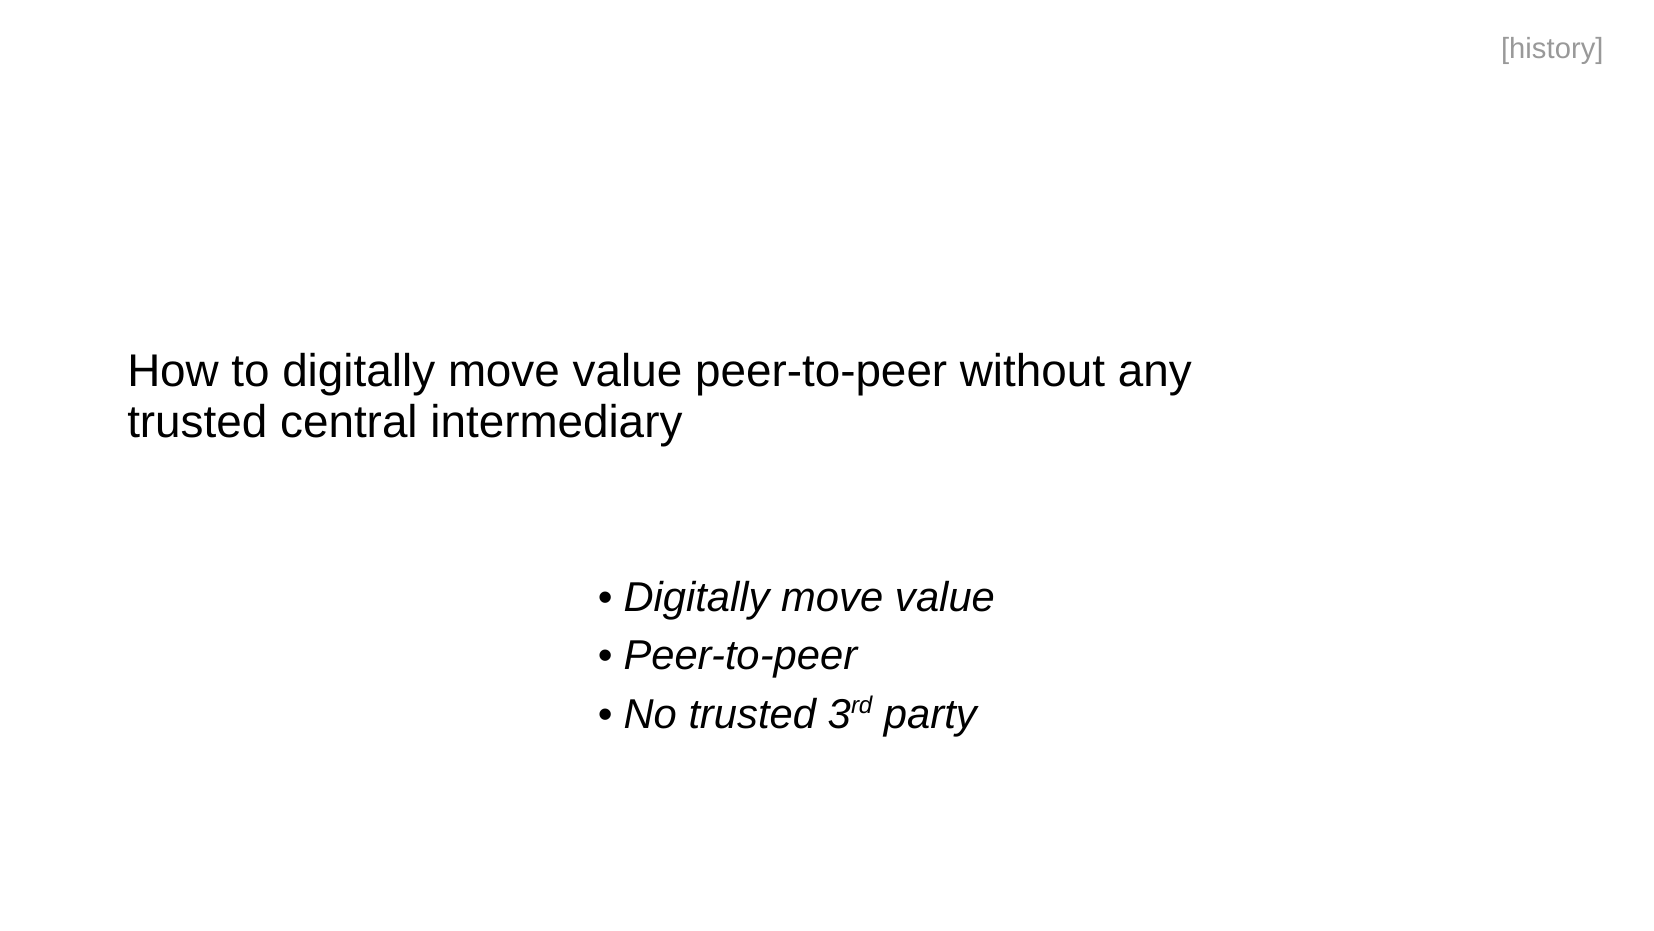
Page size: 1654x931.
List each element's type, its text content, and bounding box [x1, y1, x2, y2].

text_box • Digitally move value • Peer-to-peer • No trusted 3rd party [582, 566, 1146, 777]
text_box How to digitally move value peer-to-peer without any trusted central intermediary [112, 337, 1576, 488]
text_box [history] [1486, 24, 1627, 86]
